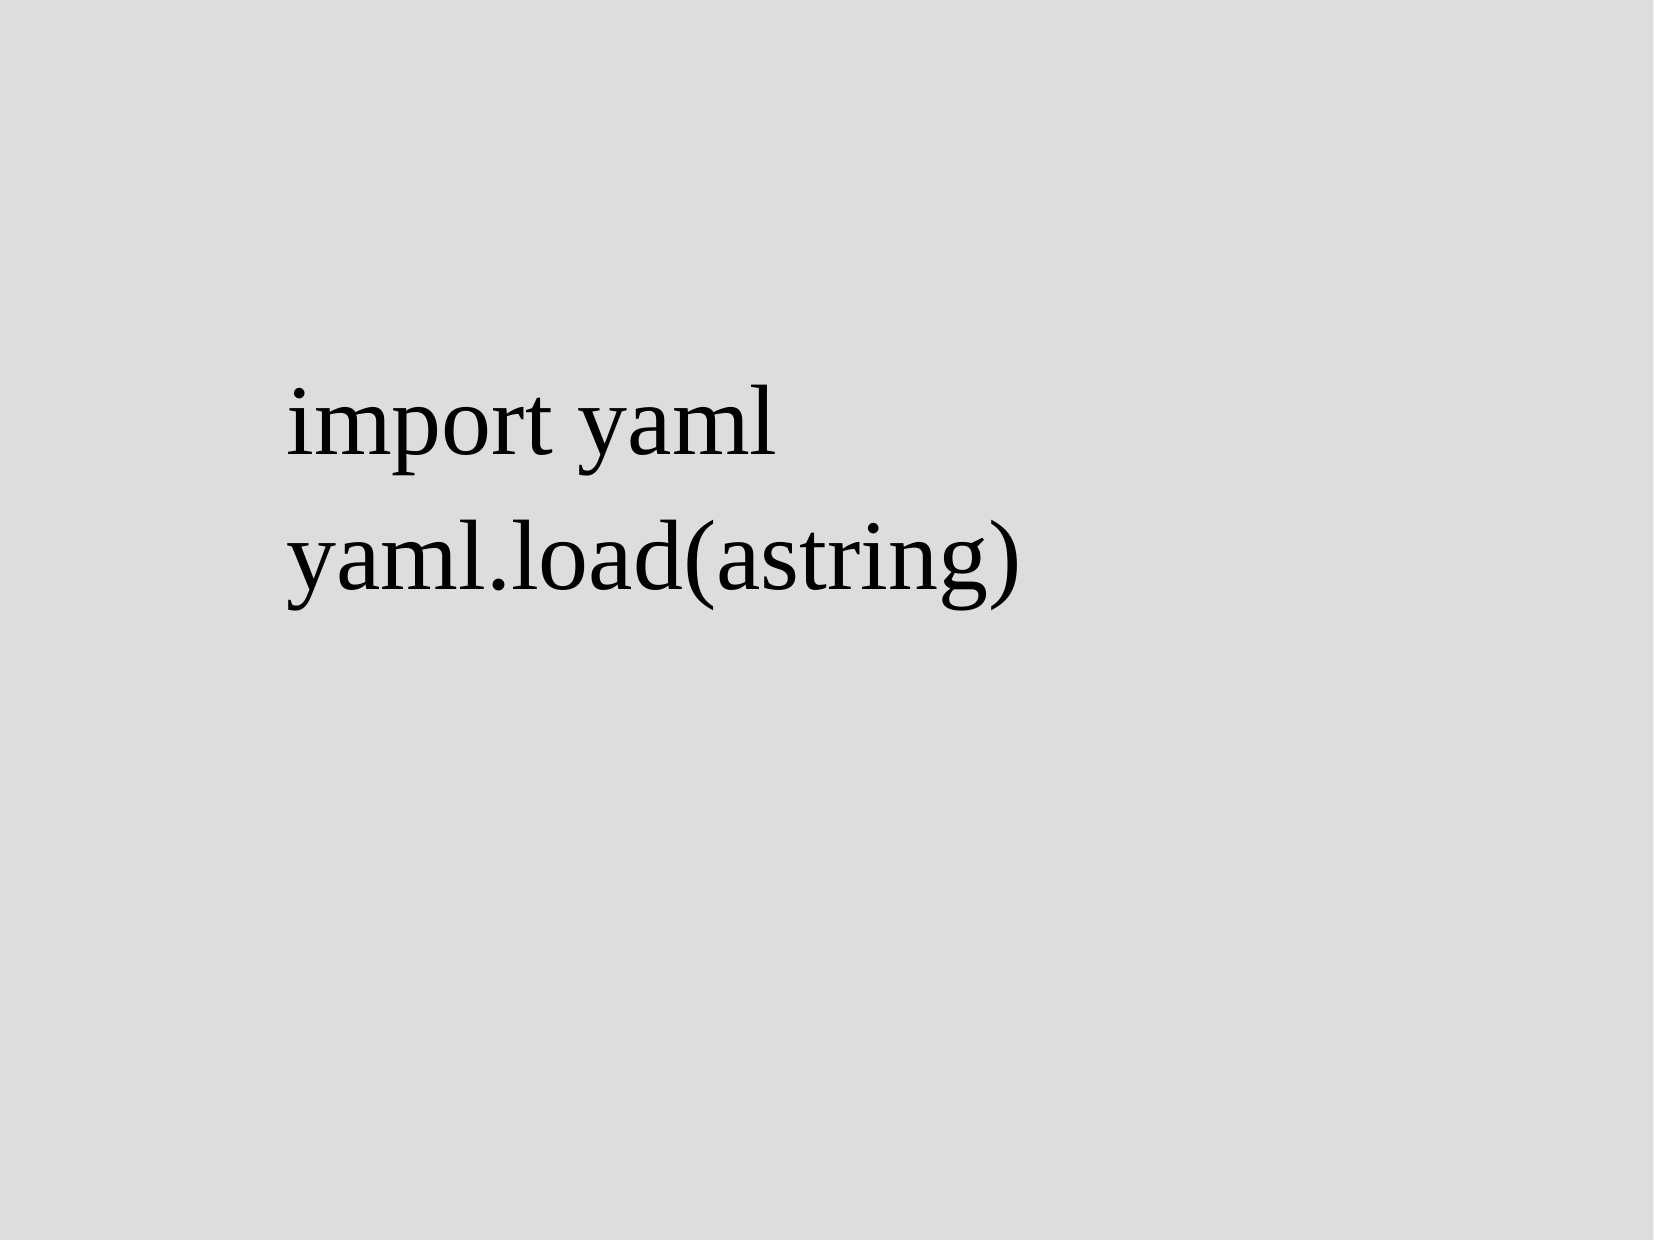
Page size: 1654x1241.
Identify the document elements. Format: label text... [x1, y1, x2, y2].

text_box import yaml yaml.load(astring) [271, 357, 1473, 619]
subtitle [82, 49, 1571, 1010]
